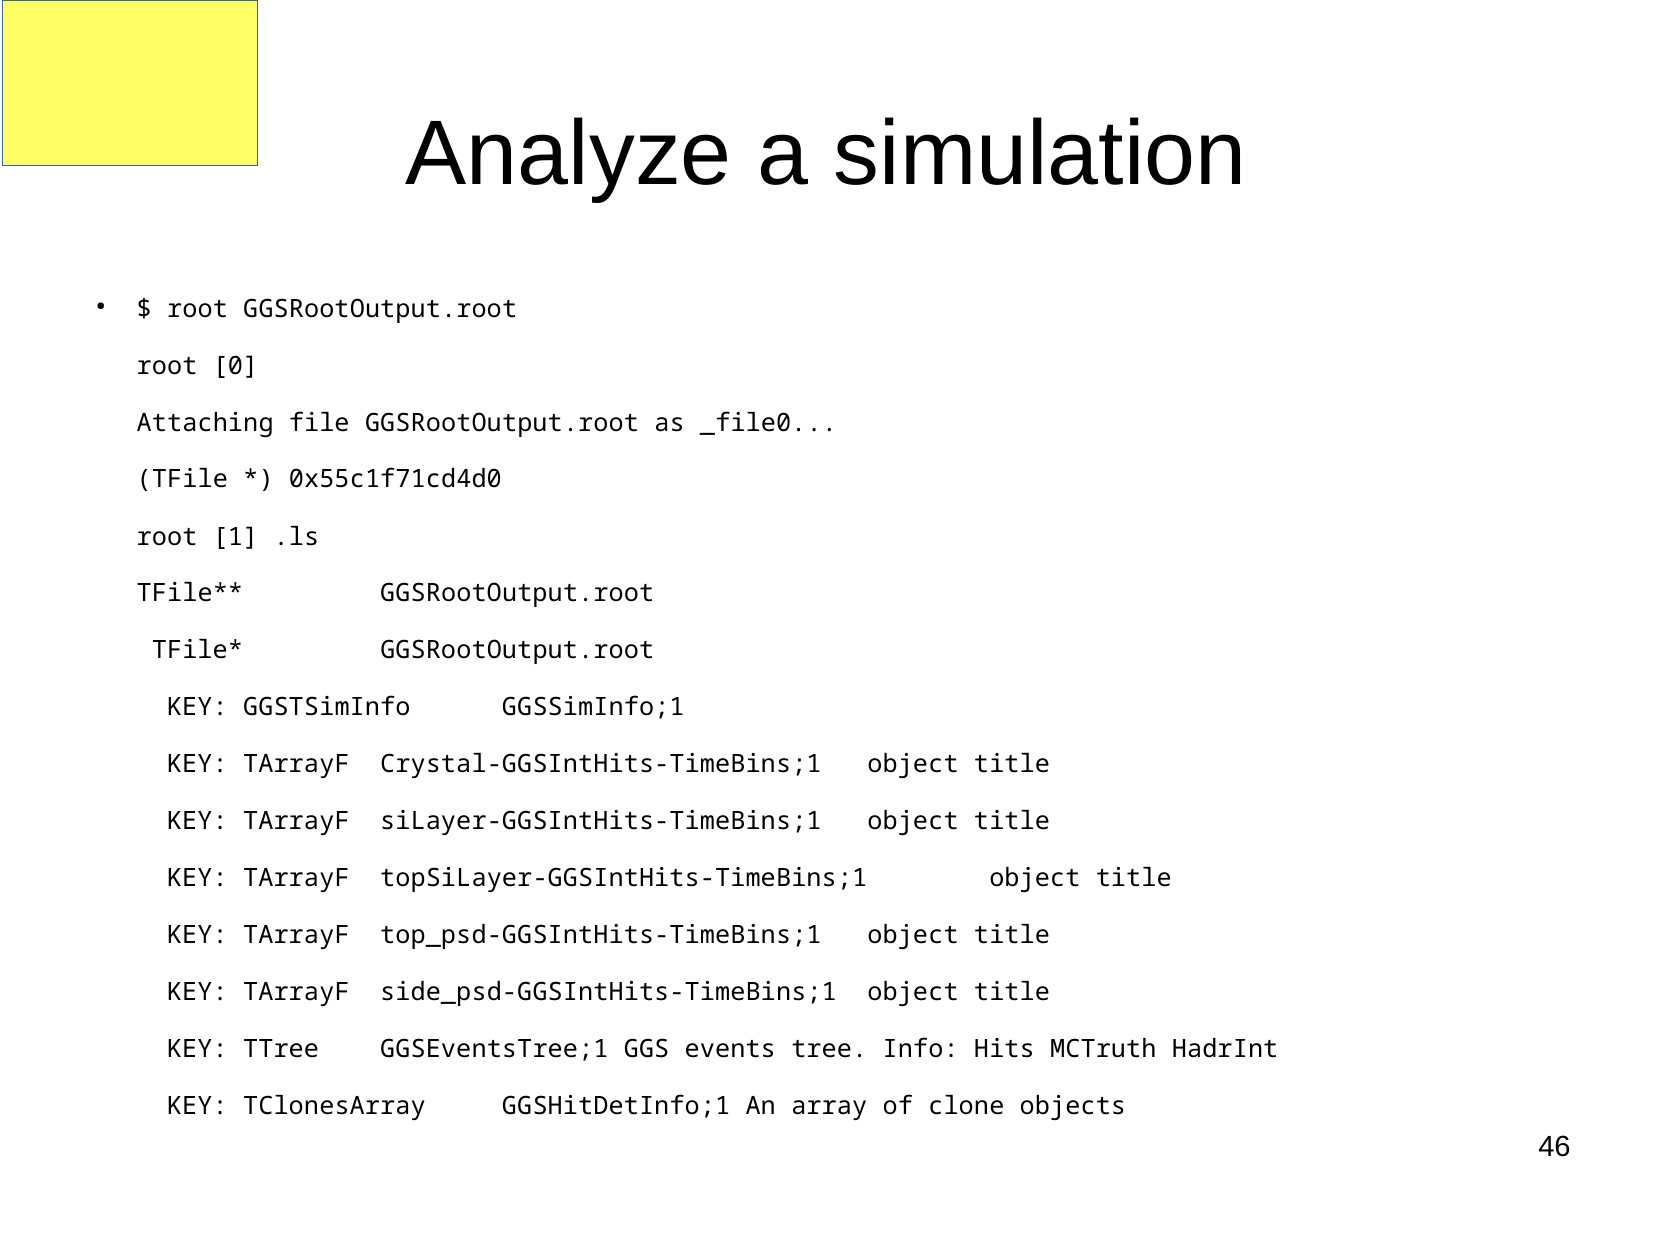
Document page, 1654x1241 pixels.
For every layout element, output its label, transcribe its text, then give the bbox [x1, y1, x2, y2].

title Analyze a simulation [82, 49, 1571, 257]
list $ root GGSRootOutput.root root [0] Attaching file GGSRootOutput.root as _file0... (TFile *) 0x55c1f71cd4d0 root [1] .ls TFile** GGSRootOutput.root TFile* GGSRootOutput.root KEY: GGSTSimInfo GGSSimInfo;1 KEY: TArrayF Crystal-GGSIntHits-TimeBins;1 object title KEY: TArrayF siLayer-GGSIntHits-TimeBins;1 object title KEY: TArrayF topSiLayer-GGSIntHits-TimeBins;1 object title KEY: TArrayF top_psd-GGSIntHits-TimeBins;1 object title KEY: TArrayF side_psd-GGSIntHits-TimeBins;1 object title KEY: TTree GGSEventsTree;1 GGS events tree. Info: Hits MCTruth HadrInt KEY: TClonesArray GGSHitDetInfo;1 An array of clone objects [82, 290, 1571, 1126]
text_box [2, 0, 258, 166]
